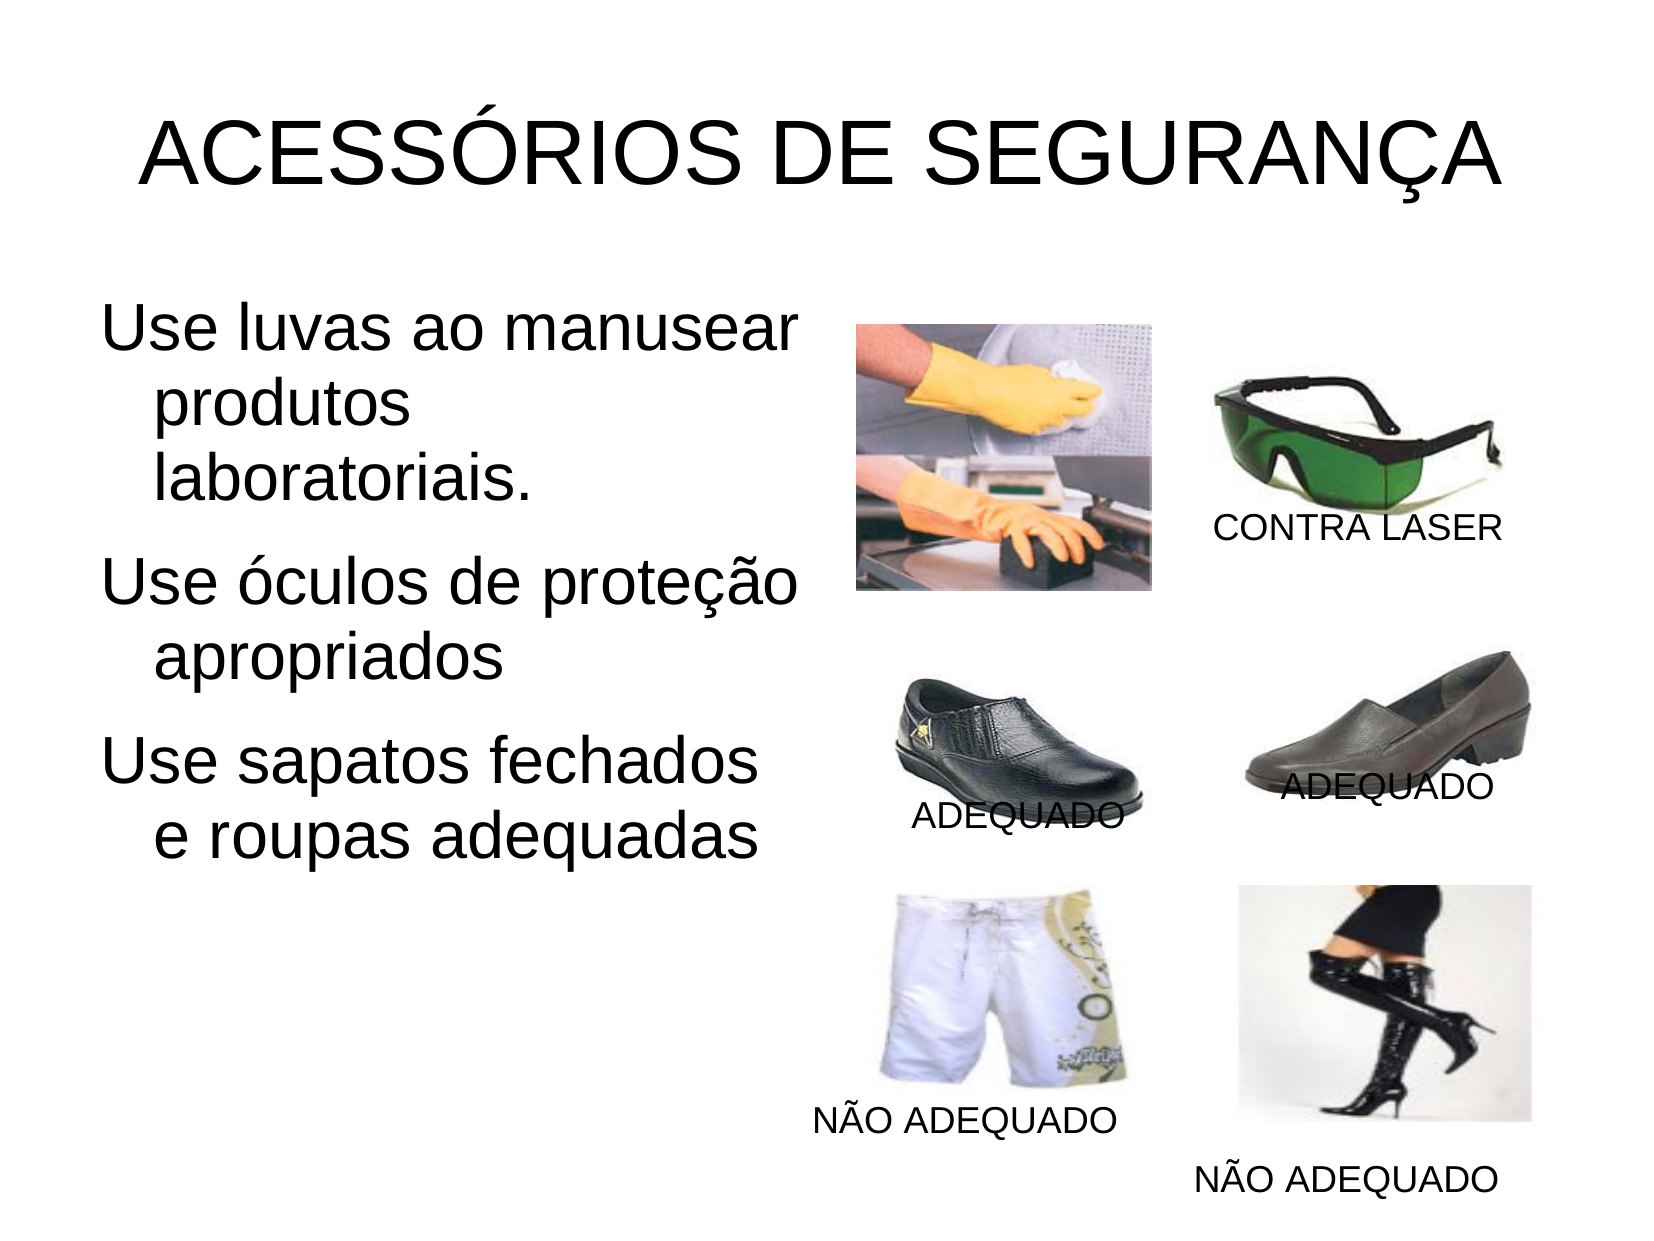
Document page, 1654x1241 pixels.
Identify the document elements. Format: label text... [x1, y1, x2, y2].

text_box NÃO ADEQUADO [797, 1092, 1134, 1150]
picture [856, 324, 1152, 591]
title ACESSÓRIOS DE SEGURANÇA [82, 56, 1571, 250]
picture [1240, 620, 1536, 827]
picture [885, 649, 1152, 857]
picture [1210, 885, 1565, 1123]
list Use luvas ao manusear produtos laboratoriais. Use óculos de proteção apropriados Use sapatos fechados e roupas adequadas [82, 290, 809, 1094]
picture [856, 885, 1152, 1093]
picture [1210, 295, 1506, 591]
text_box NÃO ADEQUADO [1178, 1151, 1654, 1209]
